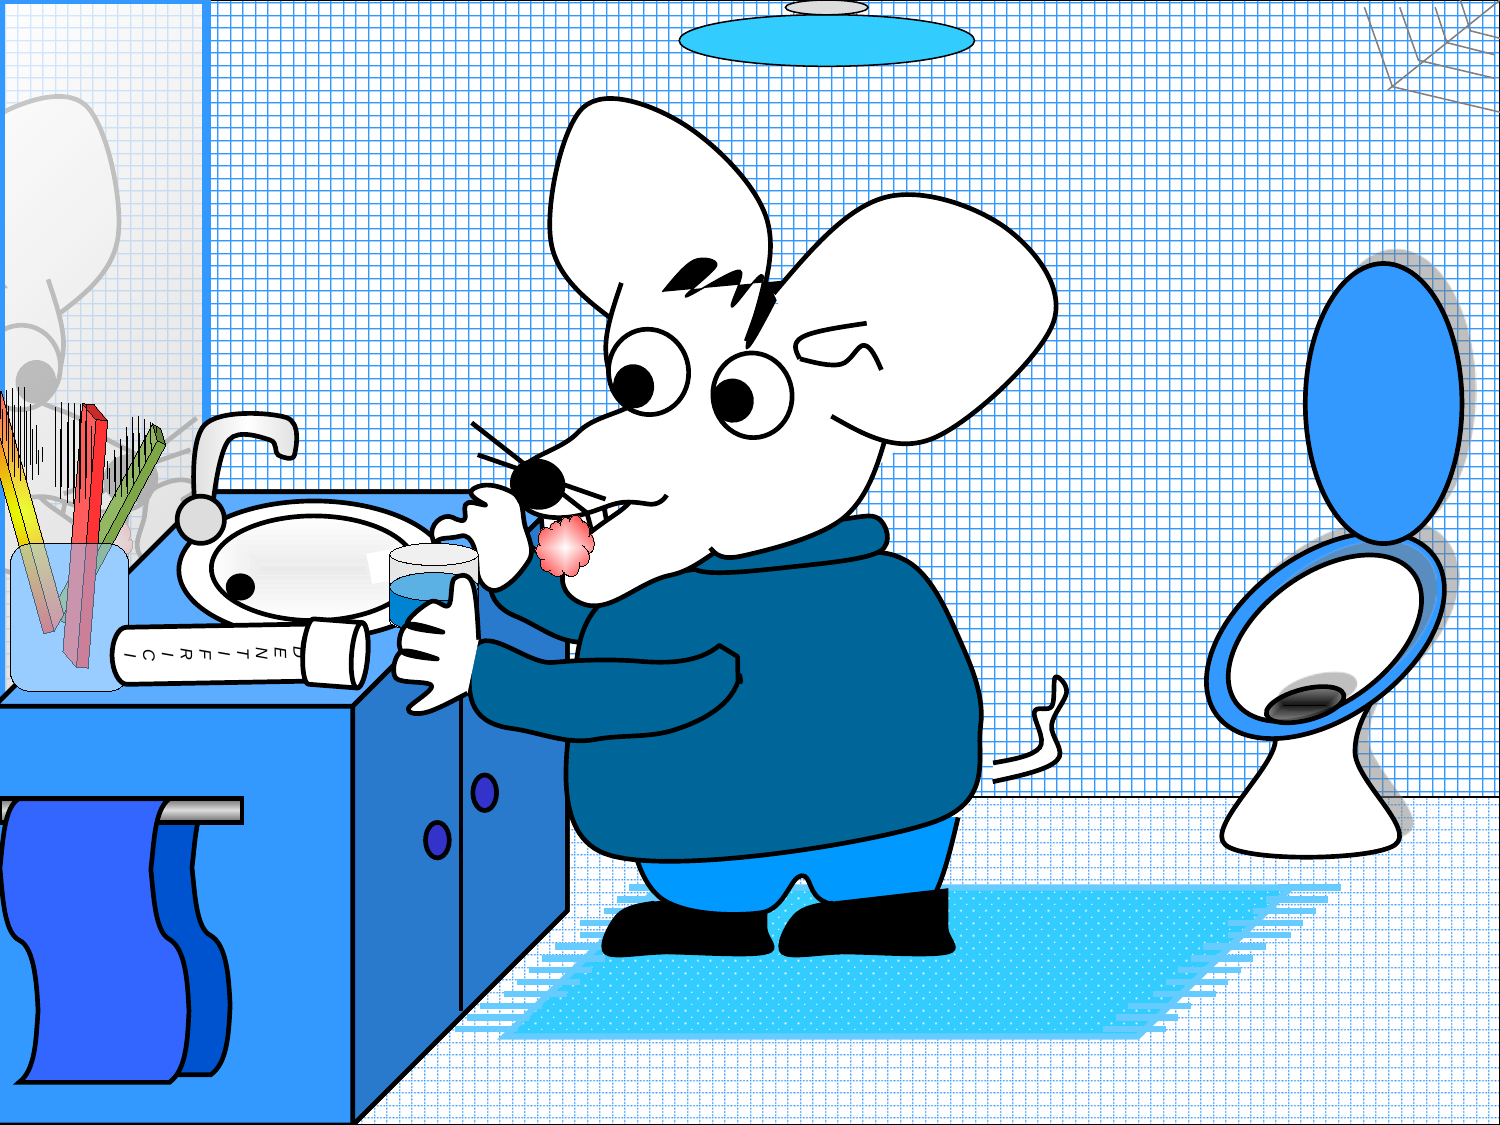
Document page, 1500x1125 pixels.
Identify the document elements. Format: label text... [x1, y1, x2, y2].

text_box [1462, 0, 1497, 23]
text_box [0, 0, 1500, 1125]
text_box D E N T I F R I C I [112, 624, 308, 685]
text_box [1471, 2, 1500, 37]
text_box [1396, 28, 1500, 111]
